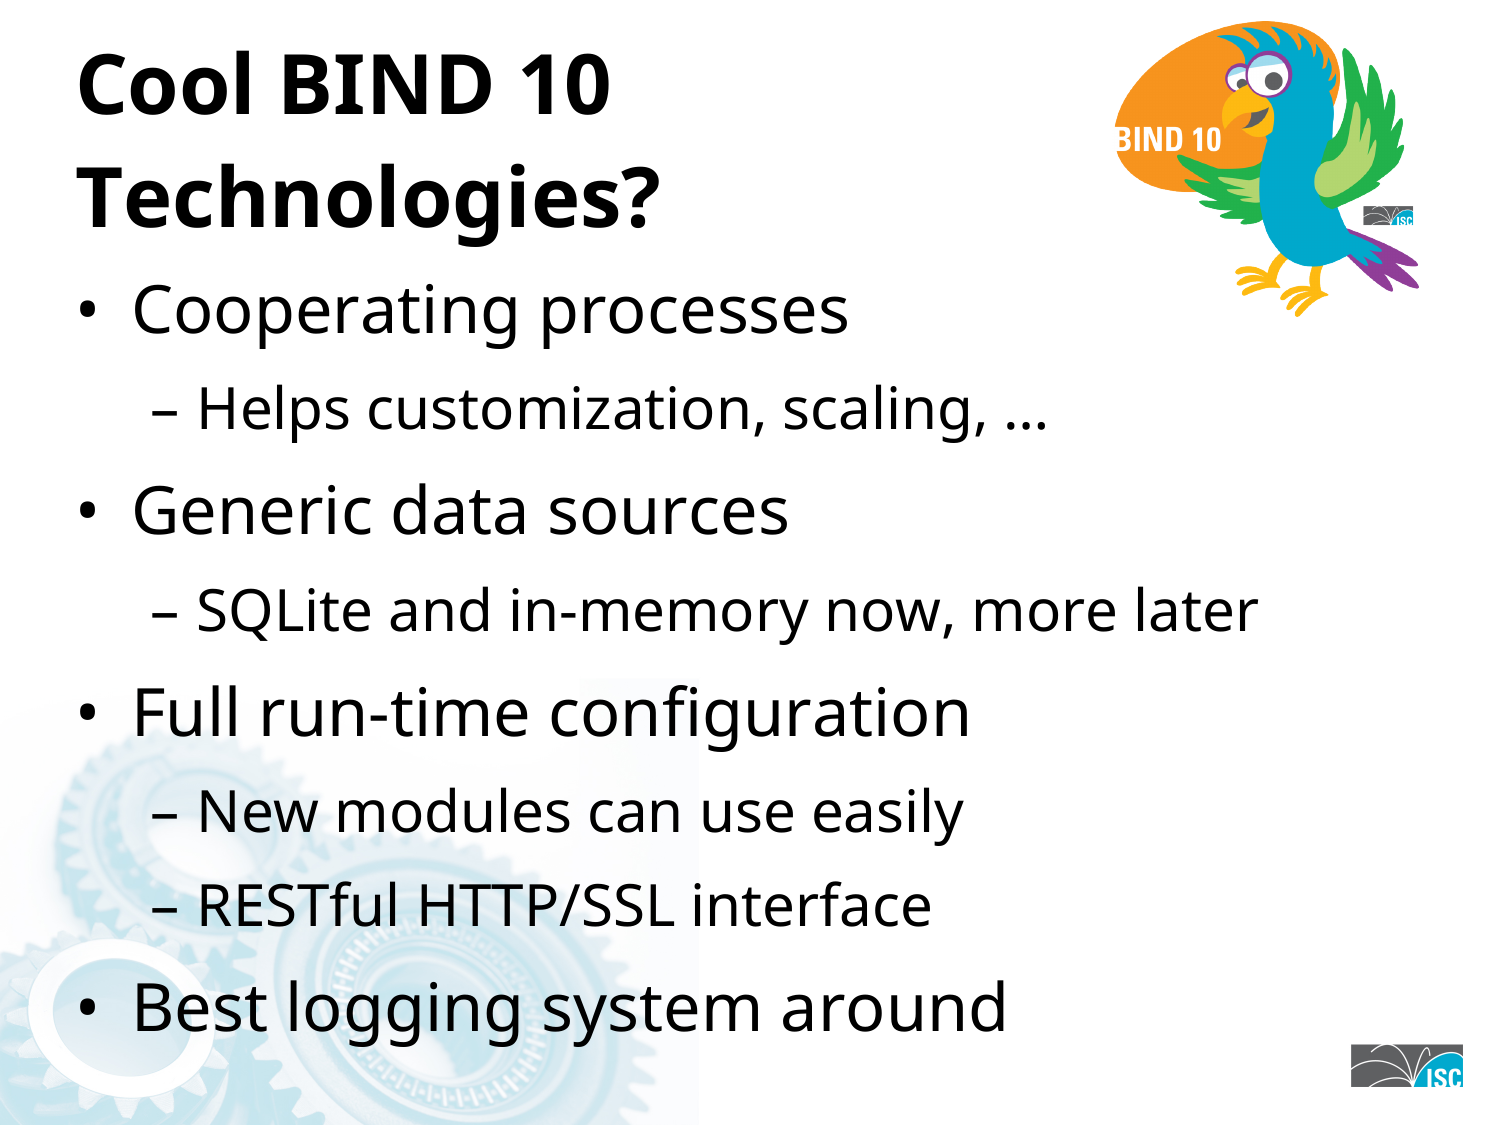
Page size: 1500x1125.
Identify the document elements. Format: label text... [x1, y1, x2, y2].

title Cool BIND 10 Technologies? [75, 31, 1426, 247]
picture [0, 0, 1500, 1125]
list Cooperating processes Helps customization, scaling, … Generic data sources SQLite and in-memory now, more later Full run-time configuration New modules can use easily RESTful HTTP/SSL interface Best logging system around [75, 262, 1426, 1006]
